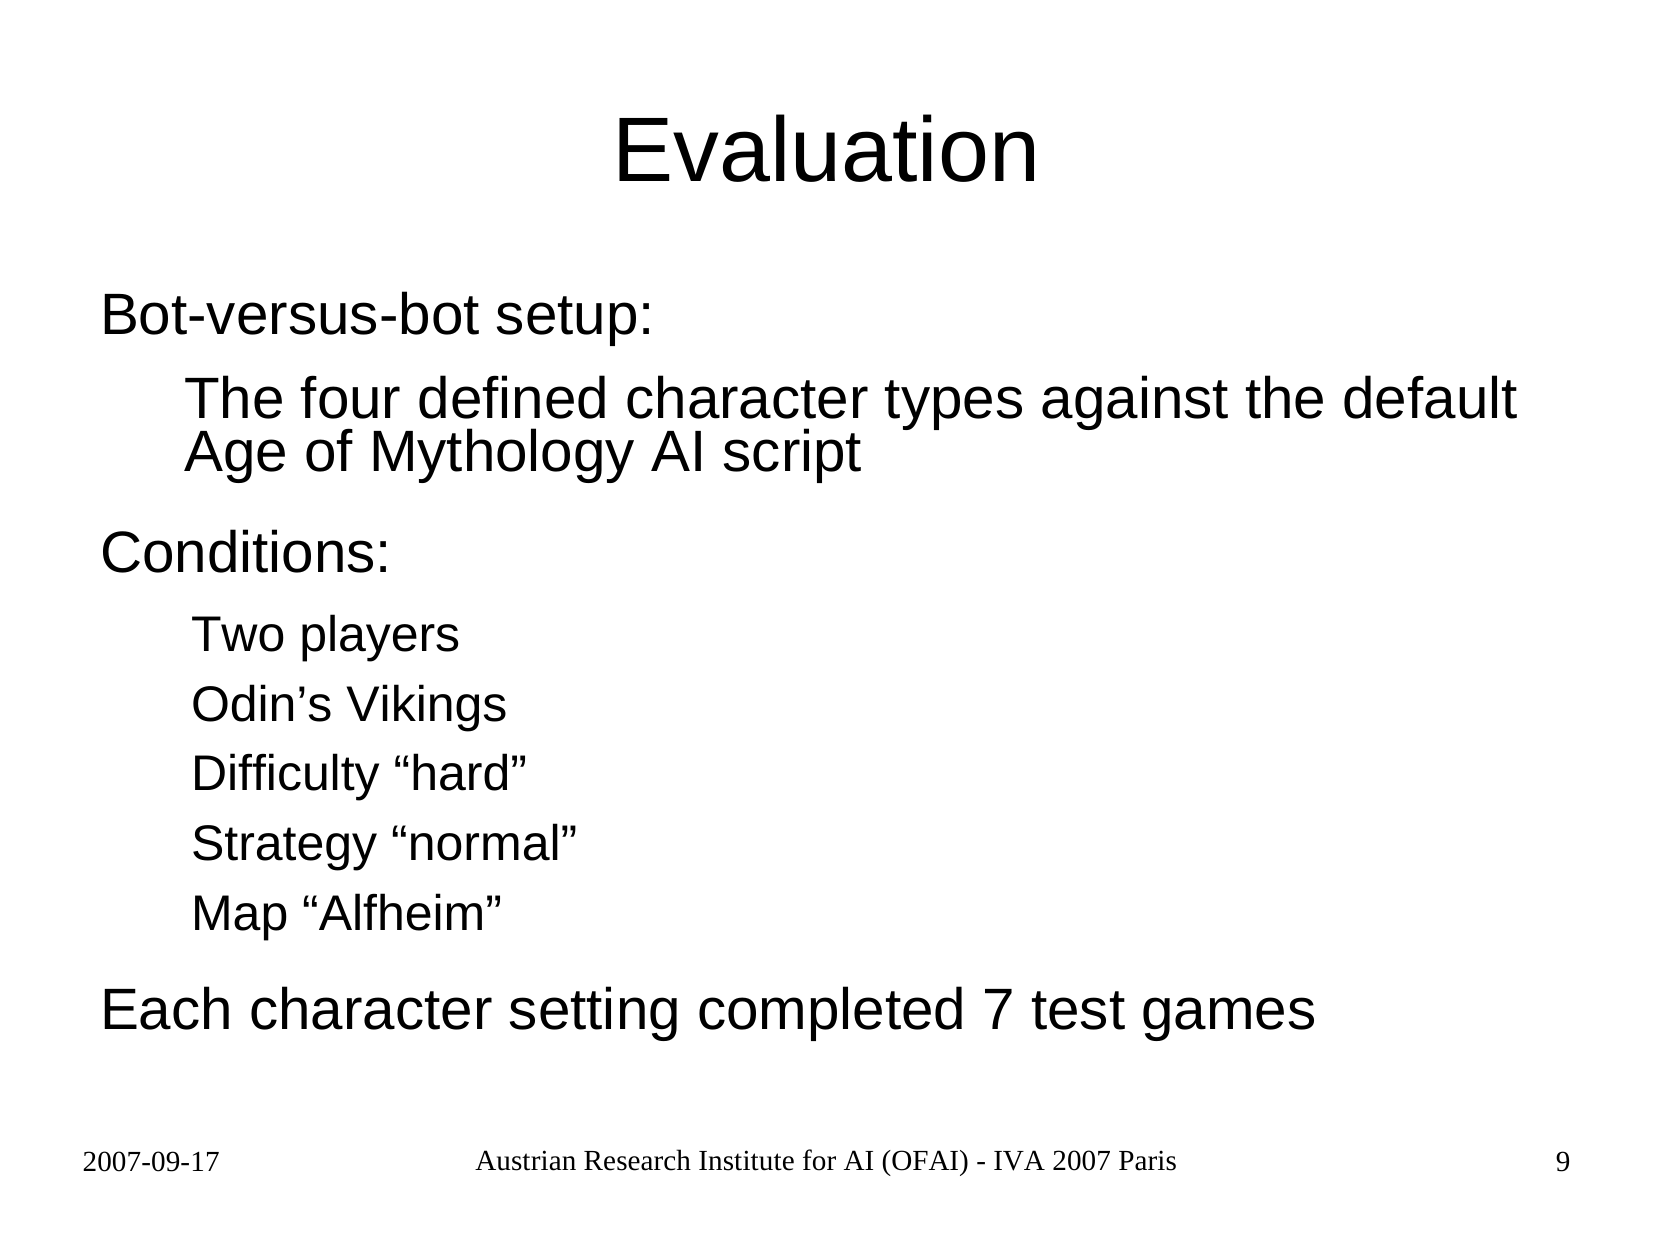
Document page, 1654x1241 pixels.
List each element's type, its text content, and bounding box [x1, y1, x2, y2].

list Bot-versus-bot setup: The four defined character types against the default Age of Mythology AI script Conditions: Two players Odin’s Vikings Difficulty “hard” Strategy “normal” Map “Alfheim” Each character setting completed 7 test games [82, 290, 1571, 1123]
title Evaluation [82, 49, 1571, 257]
